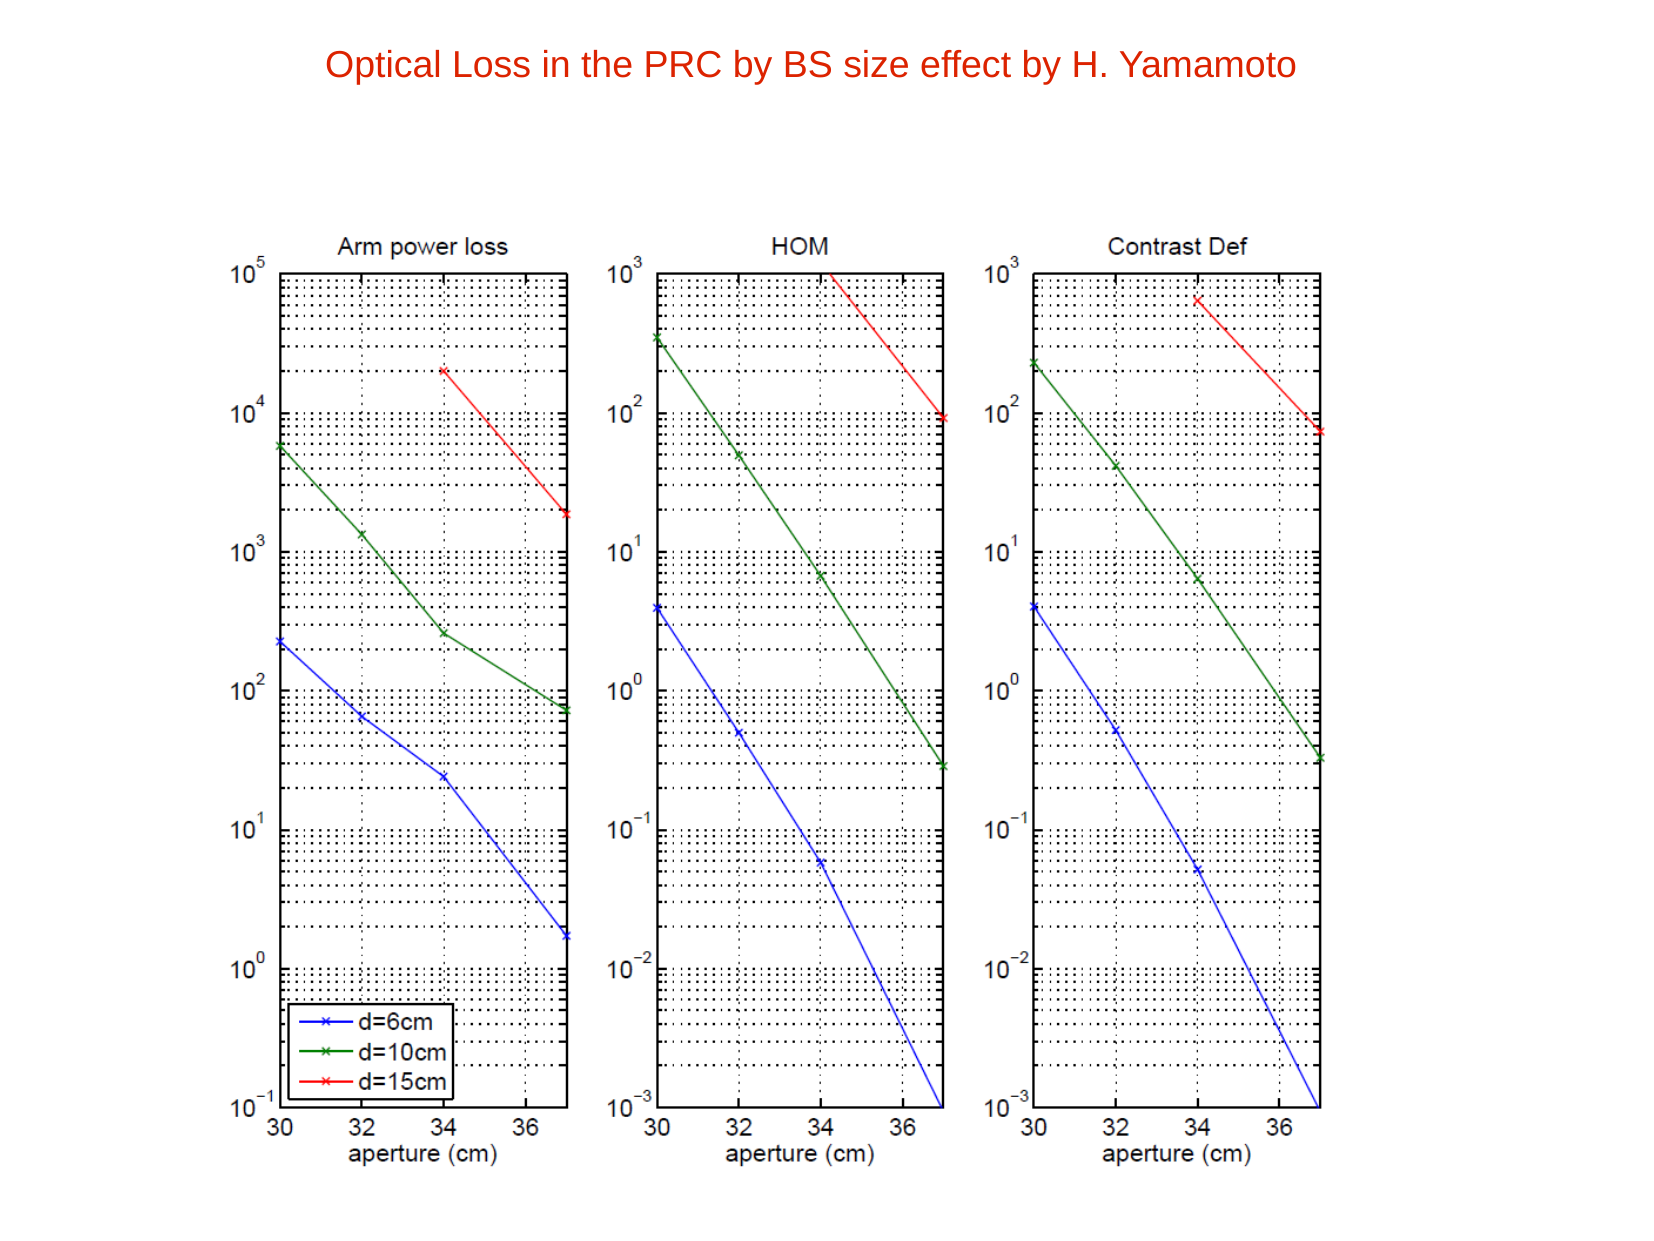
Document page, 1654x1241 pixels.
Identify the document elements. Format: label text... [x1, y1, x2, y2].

picture [177, 202, 1359, 1199]
text_box Optical Loss in the PRC by BS size effect by H. Yamamoto [310, 35, 1313, 93]
